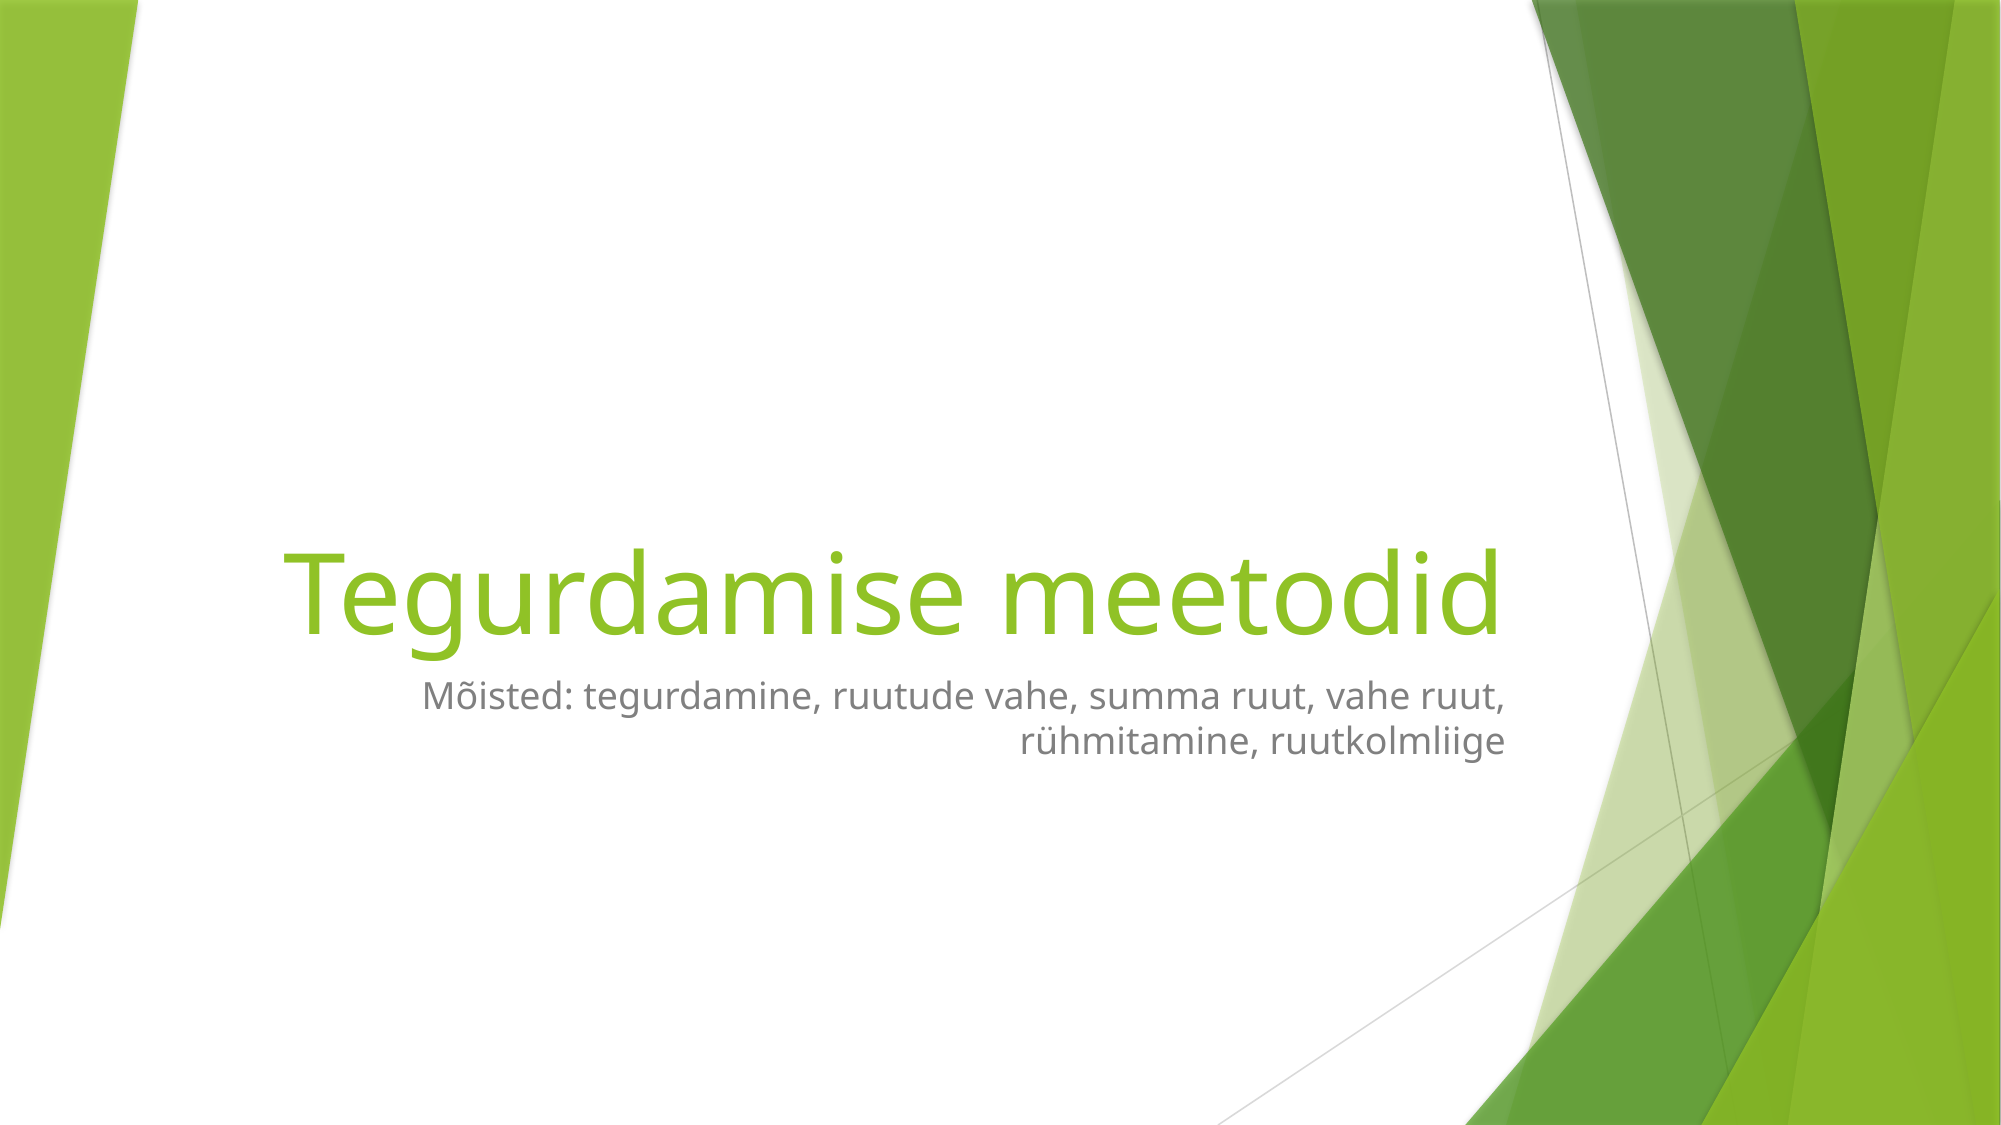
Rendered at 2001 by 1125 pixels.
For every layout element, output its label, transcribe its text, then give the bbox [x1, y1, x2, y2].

title Tegurdamise meetodid [247, 394, 1522, 664]
subtitle Mõisted: tegurdamine, ruutude vahe, summa ruut, vahe ruut, rühmitamine, ruutkolmliige [247, 664, 1522, 845]
